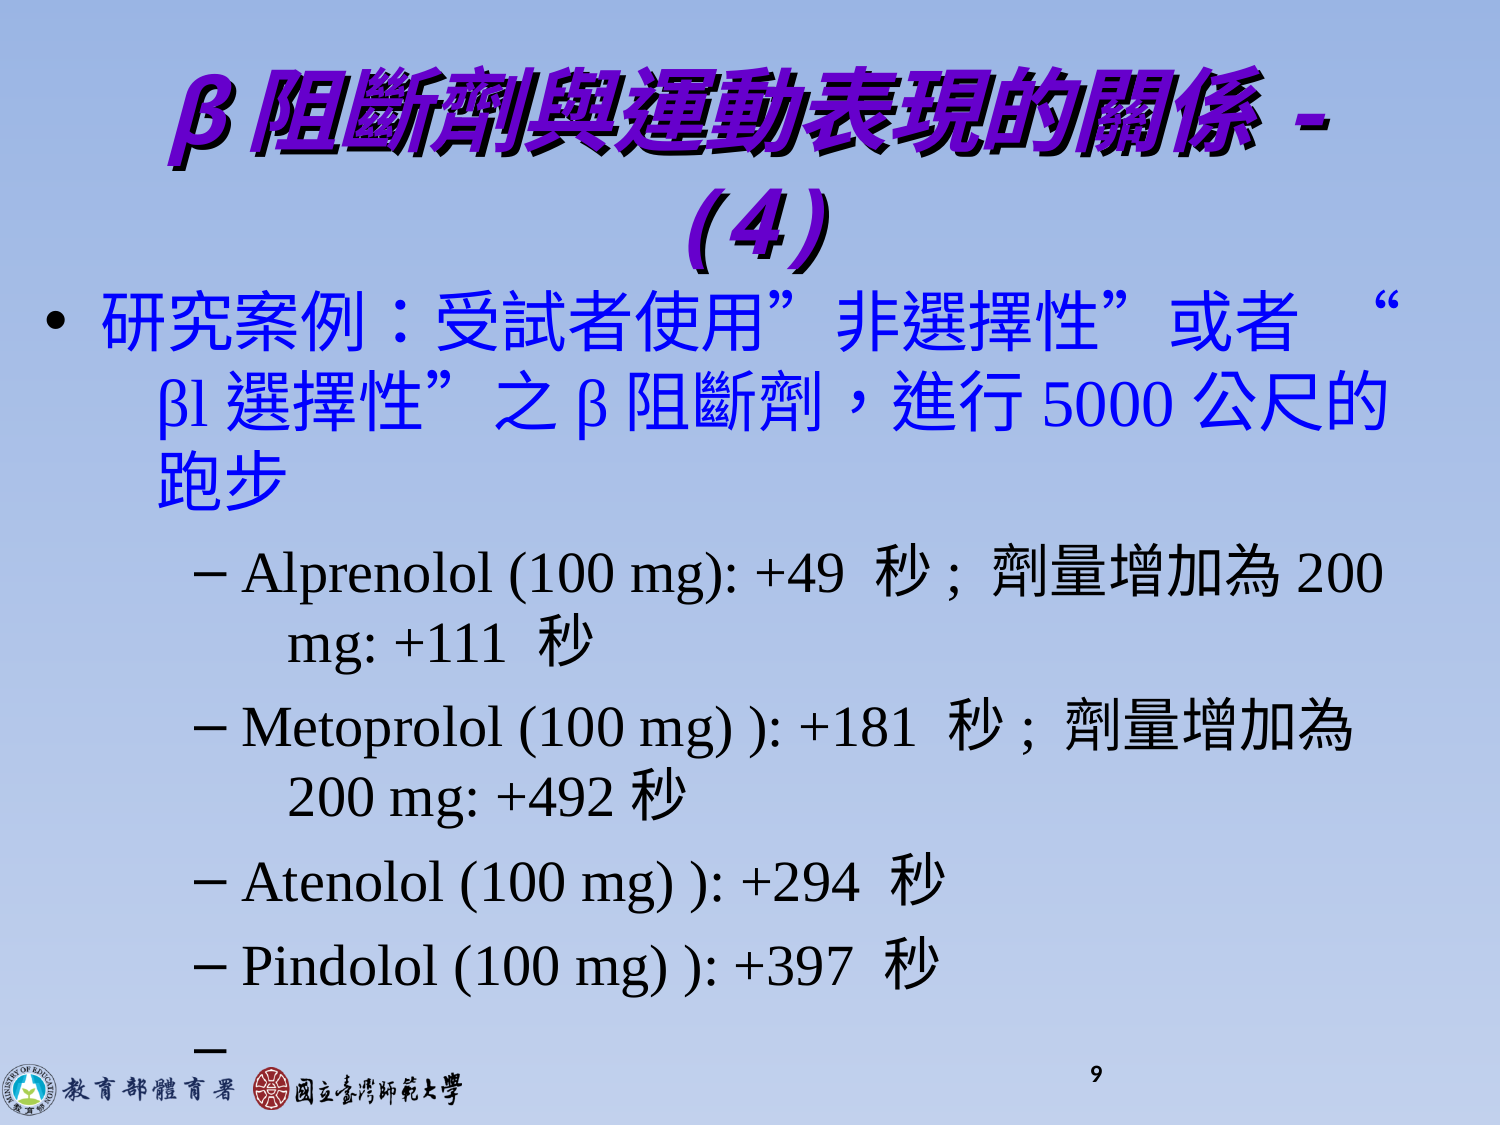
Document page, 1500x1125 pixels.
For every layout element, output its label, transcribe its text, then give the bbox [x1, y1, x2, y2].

title β阻斷劑與運動表現的關係-(4) [75, 45, 1426, 233]
list 研究案例：受試者使用”非選擇性”或者 “βl選擇性”之β阻斷劑，進行5000公尺的跑步 Alprenolol (100 mg): +49 秒; 劑量增加為200 mg: +111 秒 Metoprolol (100 mg) ): +181 秒; 劑量增加為200 mg: +492秒 Atenolol (100 mg) ): +294 秒 Pindolol (100 mg) ): +397 秒 [29, 272, 1457, 1018]
text_box [1074, 1042, 1426, 1103]
